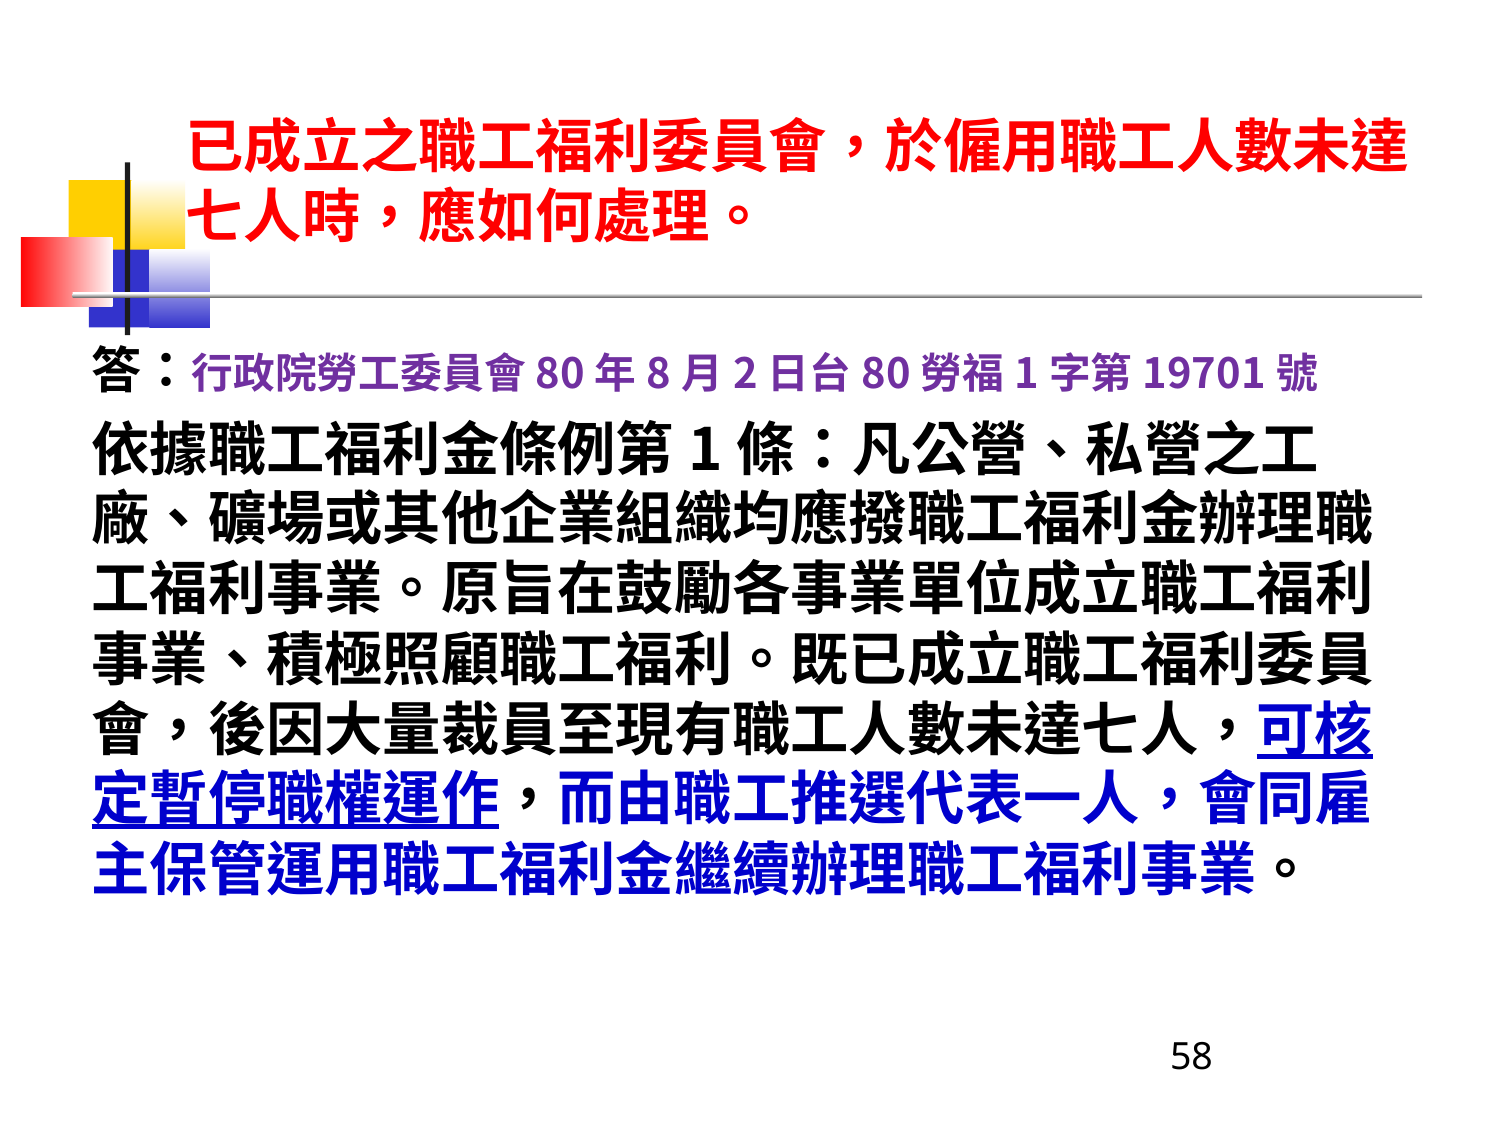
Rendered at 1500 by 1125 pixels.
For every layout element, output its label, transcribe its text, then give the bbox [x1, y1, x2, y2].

slide_number <編號> [1155, 1024, 1468, 1100]
list 答：行政院勞工委員會80年8月2日台80勞福1字第19701號 依據職工福利金條例第1條：凡公營、私營之工廠、礦場或其他企業組織均應撥職工福利金辦理職工福利事業。原旨在鼓勵各事業單位成立職工福利事業、積極照顧職工福利。既已成立職工福利委員會，後因大量裁員至現有職工人數未達七人，可核定暫停職權運作，而由職工推選代表一人，會同雇主保管運用職工福利金繼續辦理職工福利事業。 [76, 331, 1424, 1006]
title 已成立之職工福利委員會，於僱用職工人數未達七人時，應如何處理。 [171, 101, 1450, 342]
